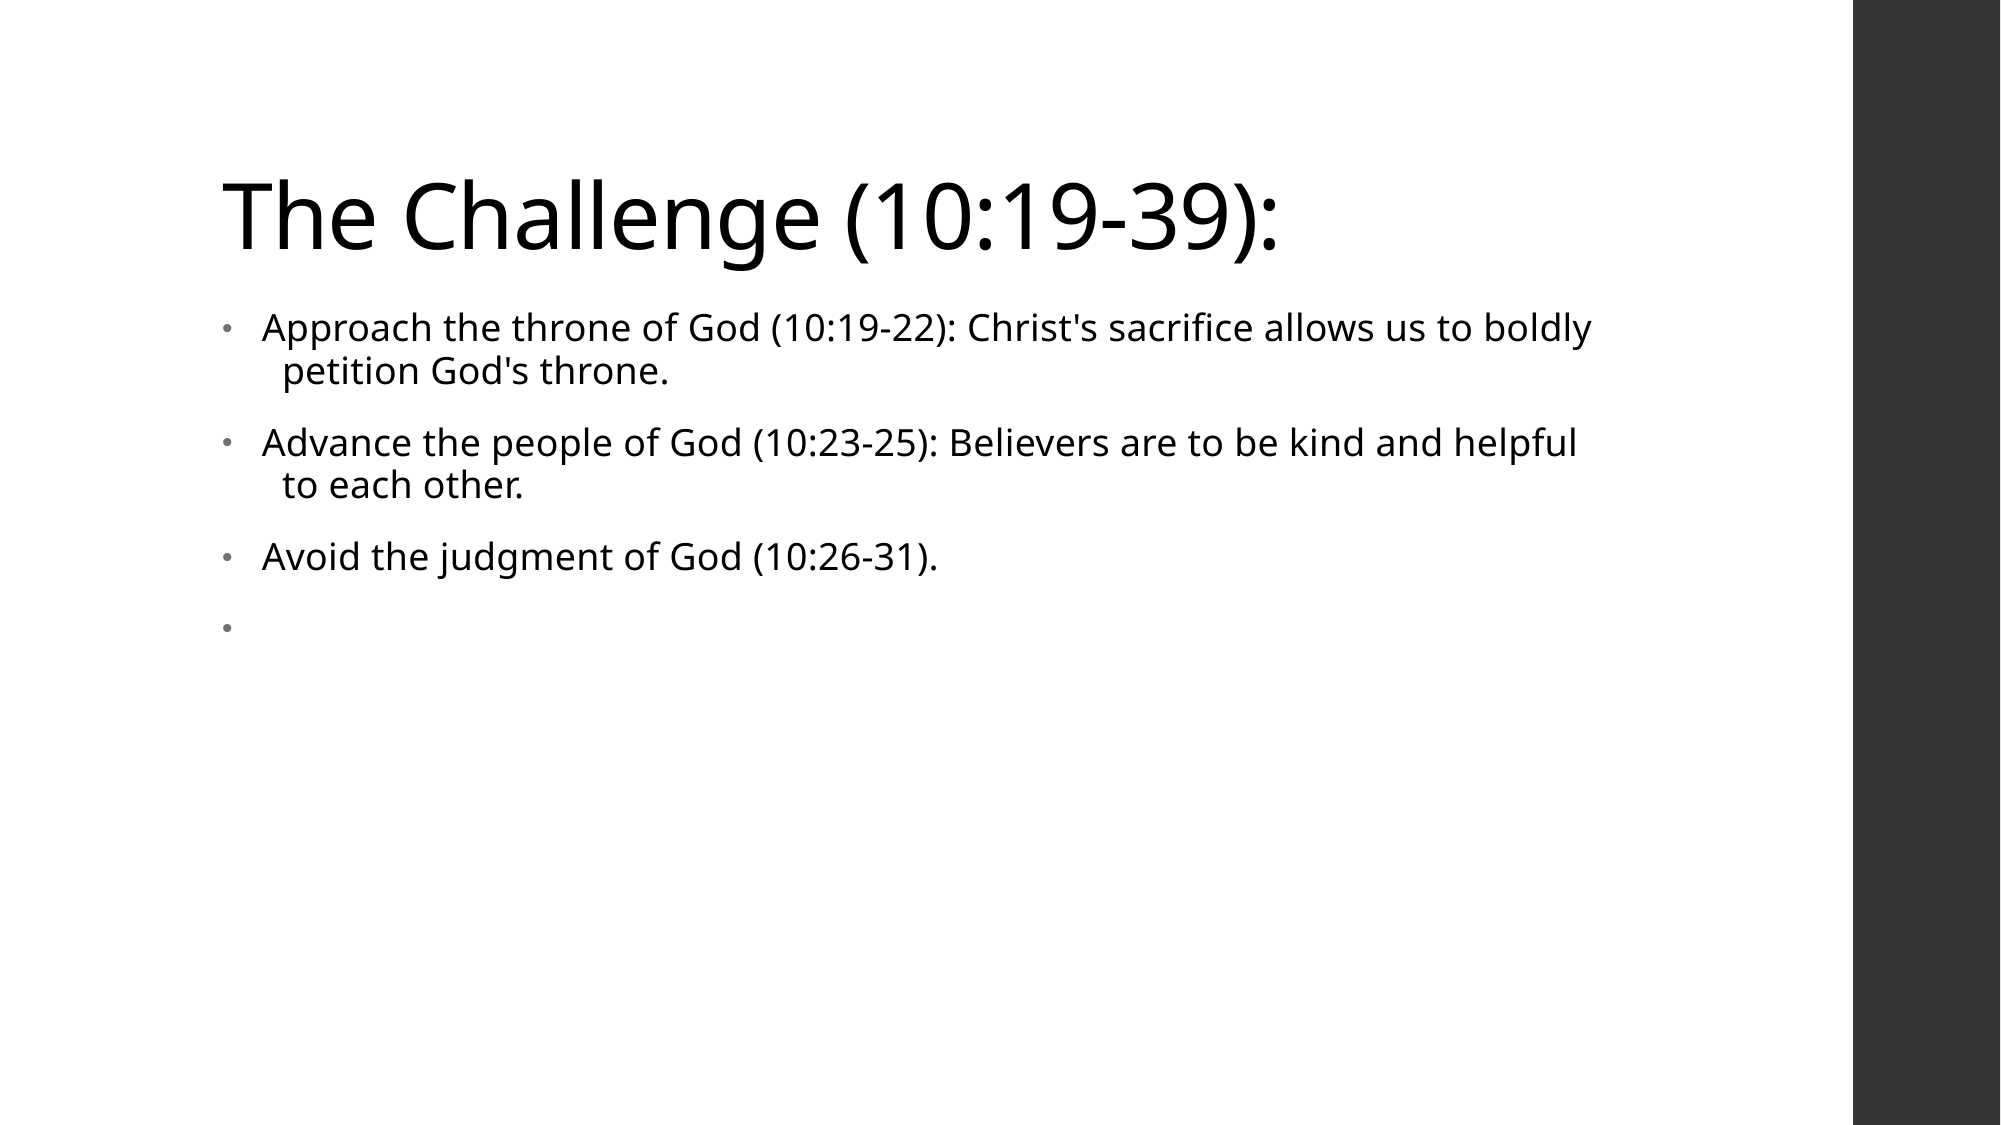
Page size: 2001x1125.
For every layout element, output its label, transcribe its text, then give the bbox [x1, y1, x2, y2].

title The Challenge (10:19-39): [206, 60, 1797, 278]
list Approach the throne of God (10:19-22): Christ's sacrifice allows us to boldly petition God's throne. Advance the people of God (10:23-25): Believers are to be kind and helpful to each other. Avoid the judgment of God (10:26-31). [206, 299, 1617, 1014]
